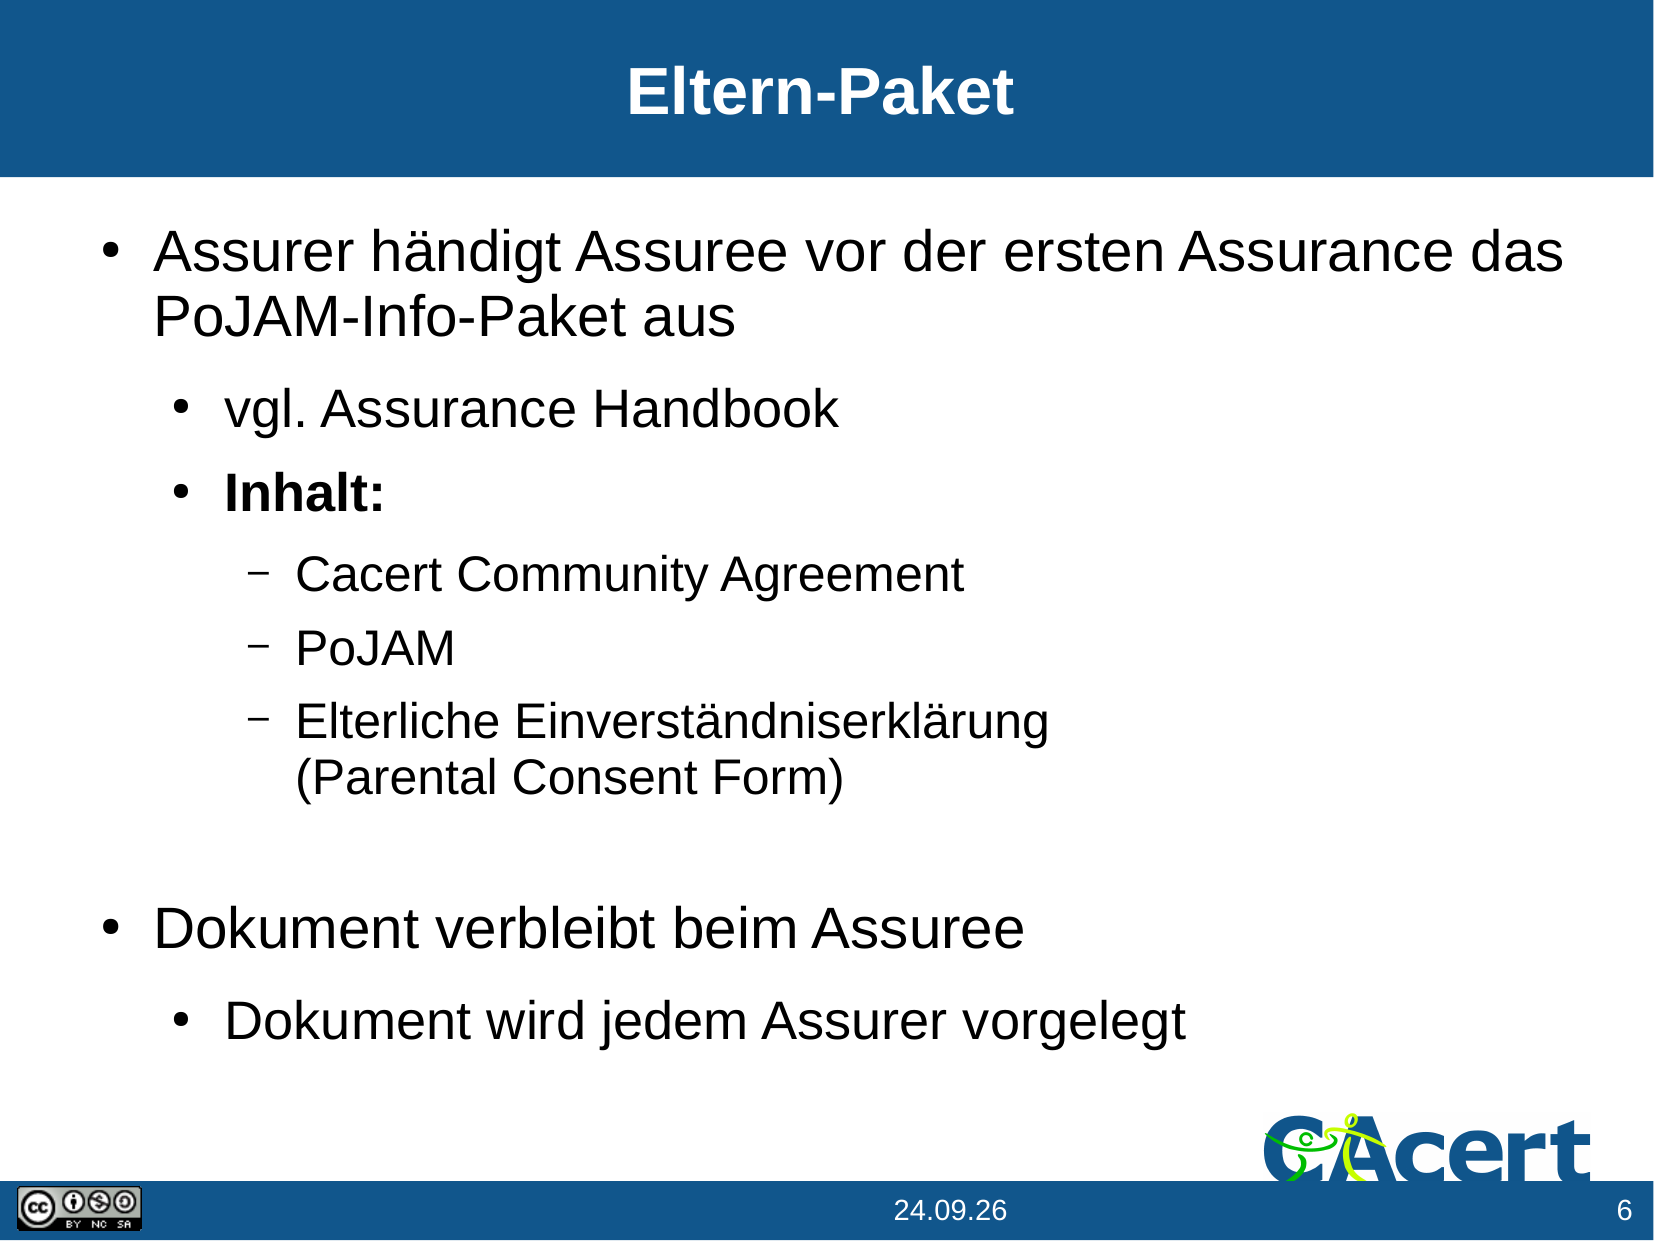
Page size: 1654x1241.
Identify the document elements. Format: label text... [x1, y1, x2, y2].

list Assurer händigt Assuree vor der ersten Assurance das PoJAM-Info-Paket aus vgl. Assurance Handbook Inhalt: Cacert Community Agreement PoJAM Elterliche Einverständniserklärung (Parental Consent Form) Dokument verbleibt beim Assuree Dokument wird jedem Assurer vorgelegt [82, 218, 1571, 1091]
picture [1263, 1112, 1591, 1181]
title Eltern-Paket [76, 17, 1565, 166]
picture [17, 1186, 142, 1231]
